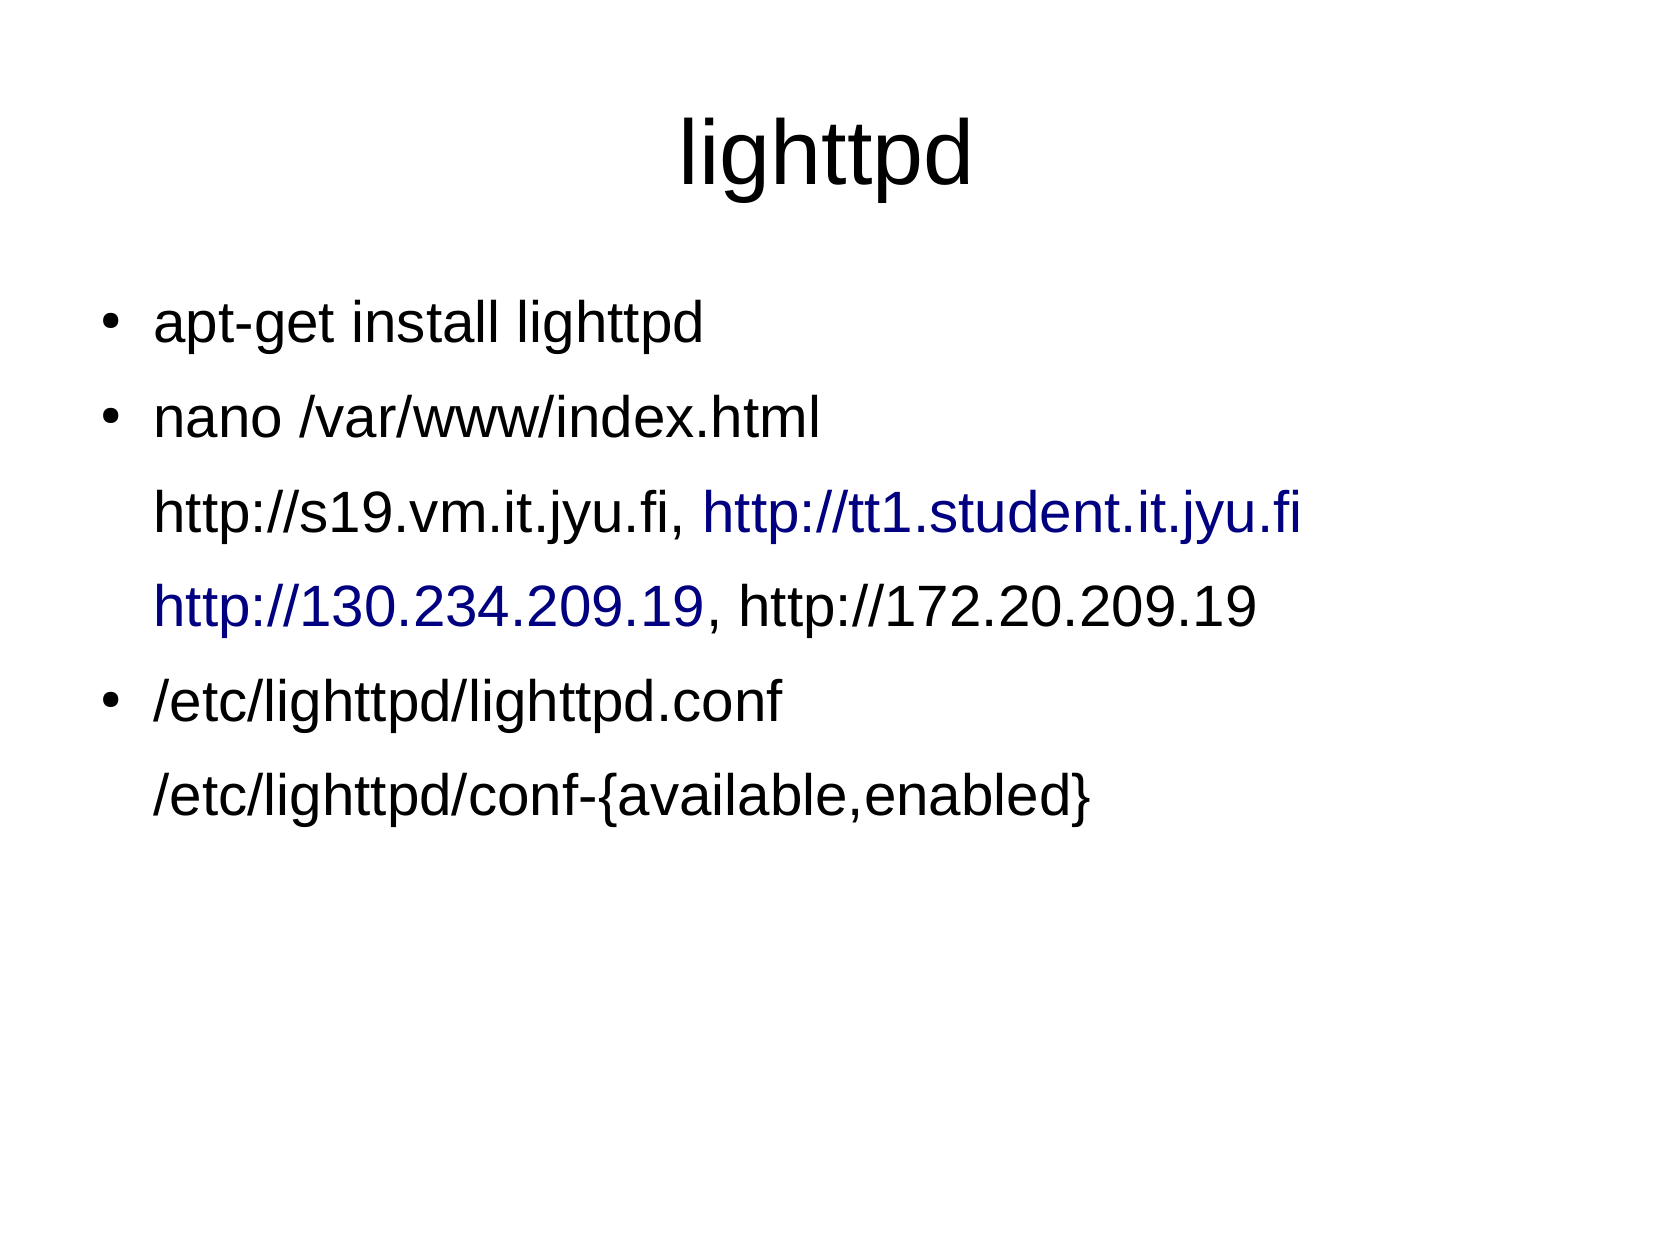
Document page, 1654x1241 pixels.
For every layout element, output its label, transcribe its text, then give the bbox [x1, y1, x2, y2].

list apt-get install lighttpd nano /var/www/index.html http://s19.vm.it.jyu.fi, http://tt1.student.it.jyu.fi http://130.234.209.19, http://172.20.209.19 /etc/lighttpd/lighttpd.conf /etc/lighttpd/conf-{available,enabled} [82, 290, 1571, 1010]
title lighttpd [82, 49, 1571, 257]
